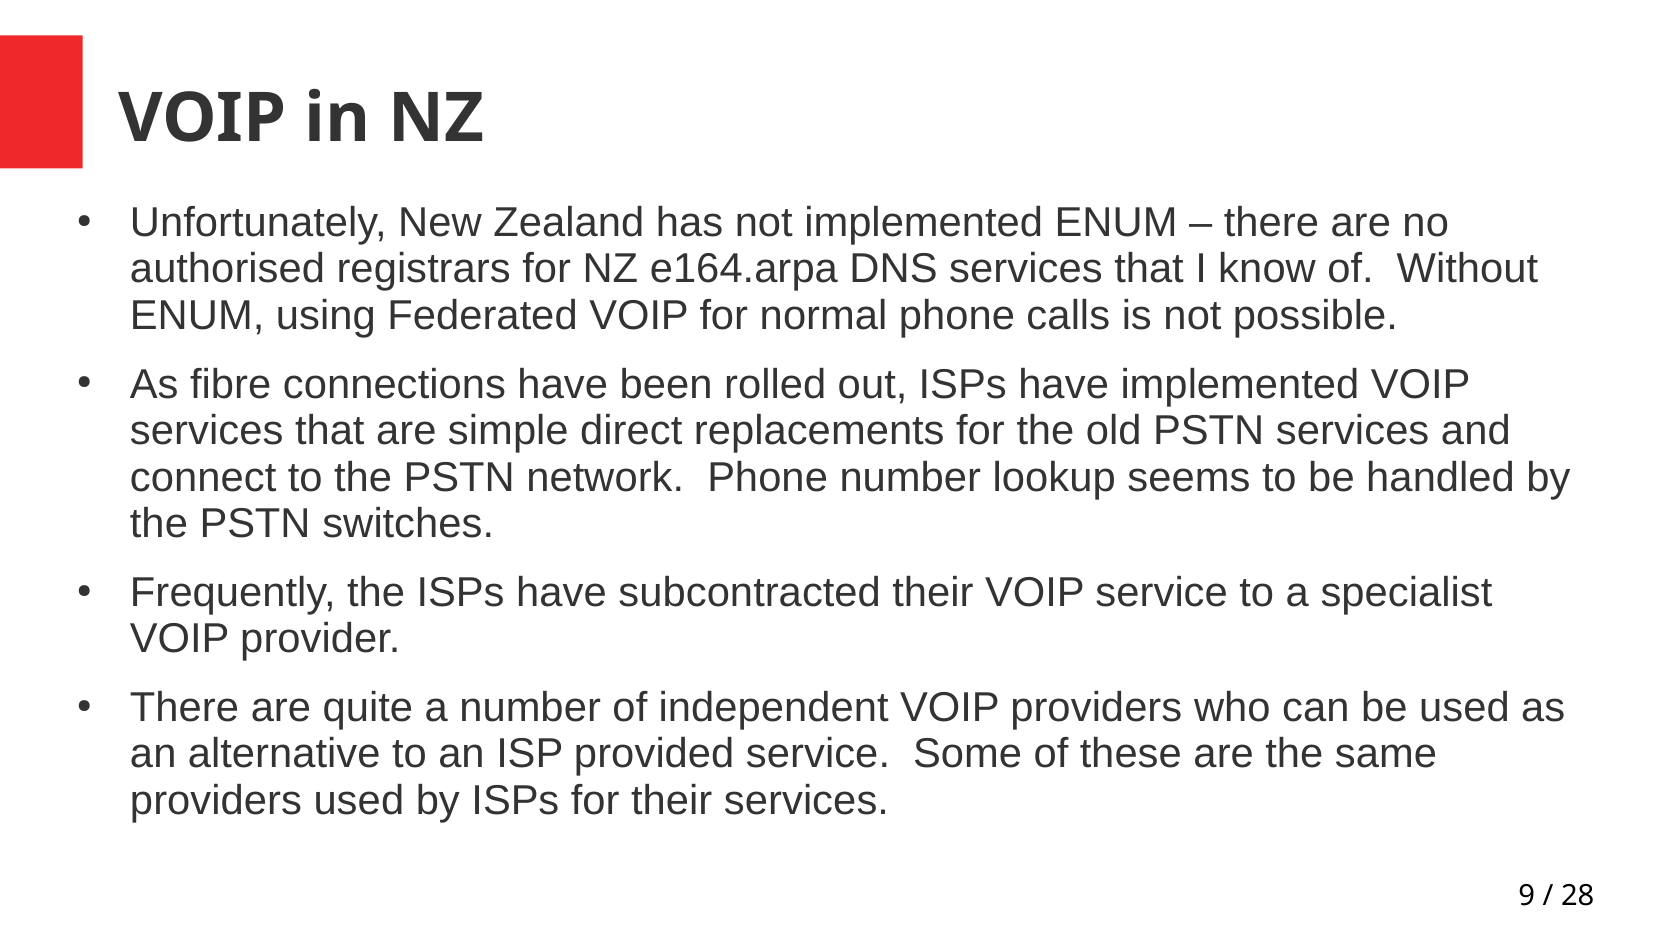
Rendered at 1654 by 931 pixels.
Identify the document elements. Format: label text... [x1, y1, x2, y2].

list Unfortunately, New Zealand has not implemented ENUM – there are no authorised registrars for NZ e164.arpa DNS services that I know of. Without ENUM, using Federated VOIP for normal phone calls is not possible. As fibre connections have been rolled out, ISPs have implemented VOIP services that are simple direct replacements for the old PSTN services and connect to the PSTN network. Phone number lookup seems to be handled by the PSTN switches. Frequently, the ISPs have subcontracted their VOIP service to a specialist VOIP provider. There are quite a number of independent VOIP providers who can be used as an alternative to an ISP provided service. Some of these are the same providers used by ISPs for their services. [59, 198, 1583, 827]
title VOIP in NZ [118, 37, 1571, 193]
